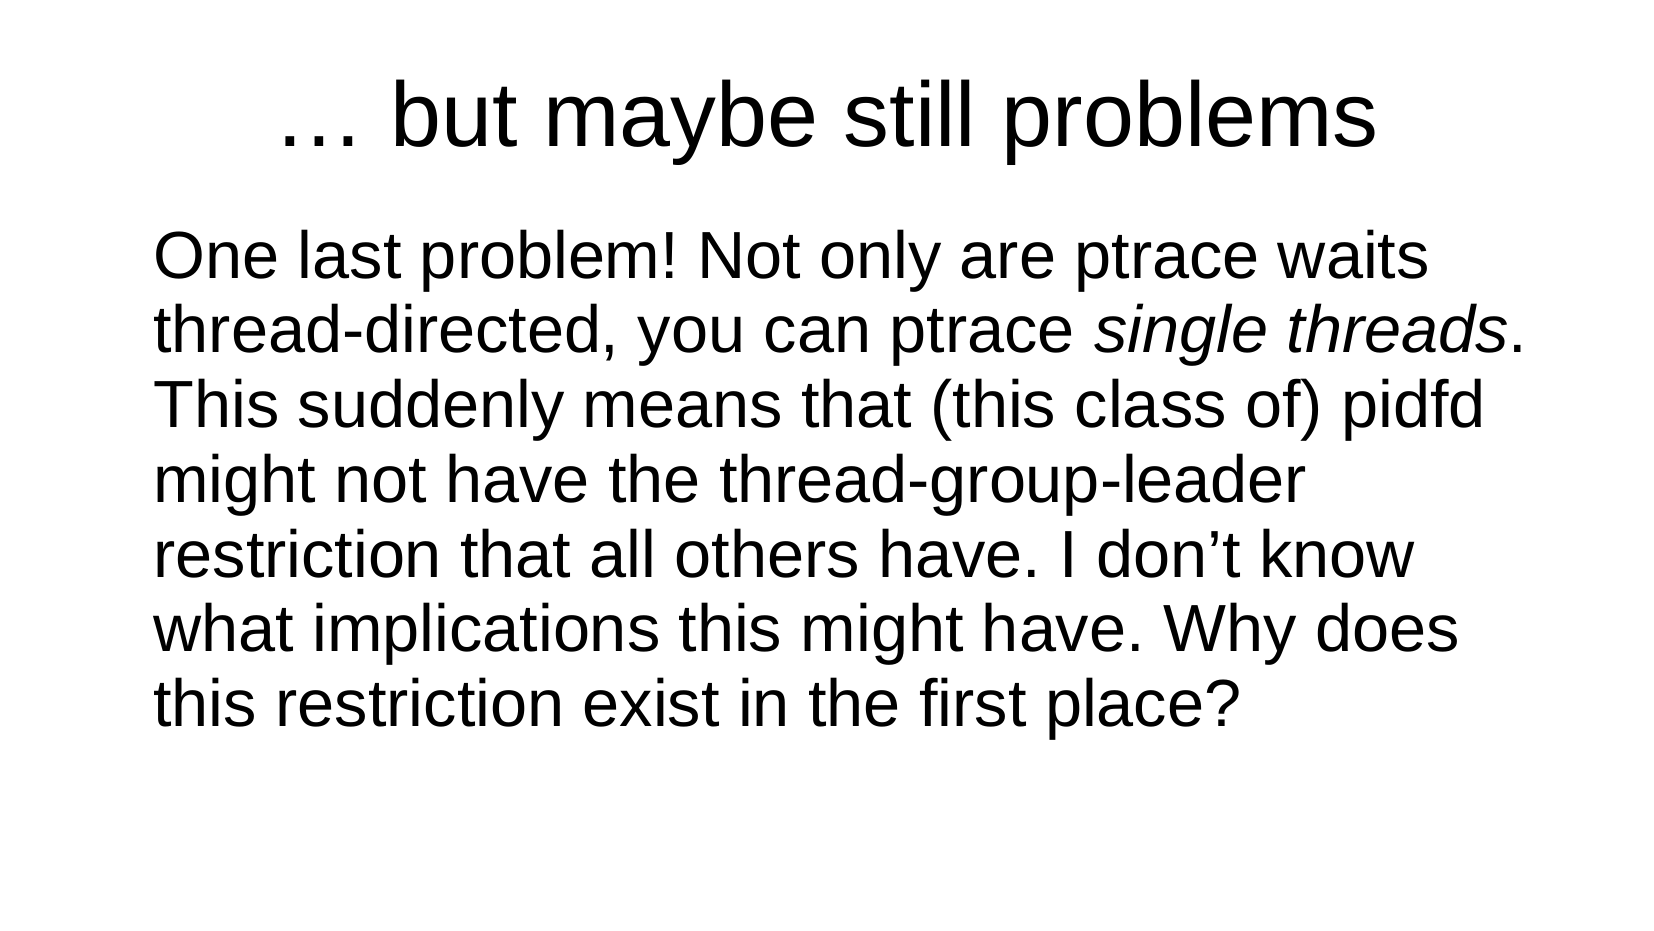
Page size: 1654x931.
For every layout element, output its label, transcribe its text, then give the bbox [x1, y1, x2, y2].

title … but maybe still problems [82, 37, 1571, 193]
list One last problem! Not only are ptrace waits thread-directed, you can ptrace single threads. This suddenly means that (this class of) pidfd might not have the thread-group-leader restriction that all others have. I don’t know what implications this might have. Why does this restriction exist in the first place? [82, 217, 1571, 758]
